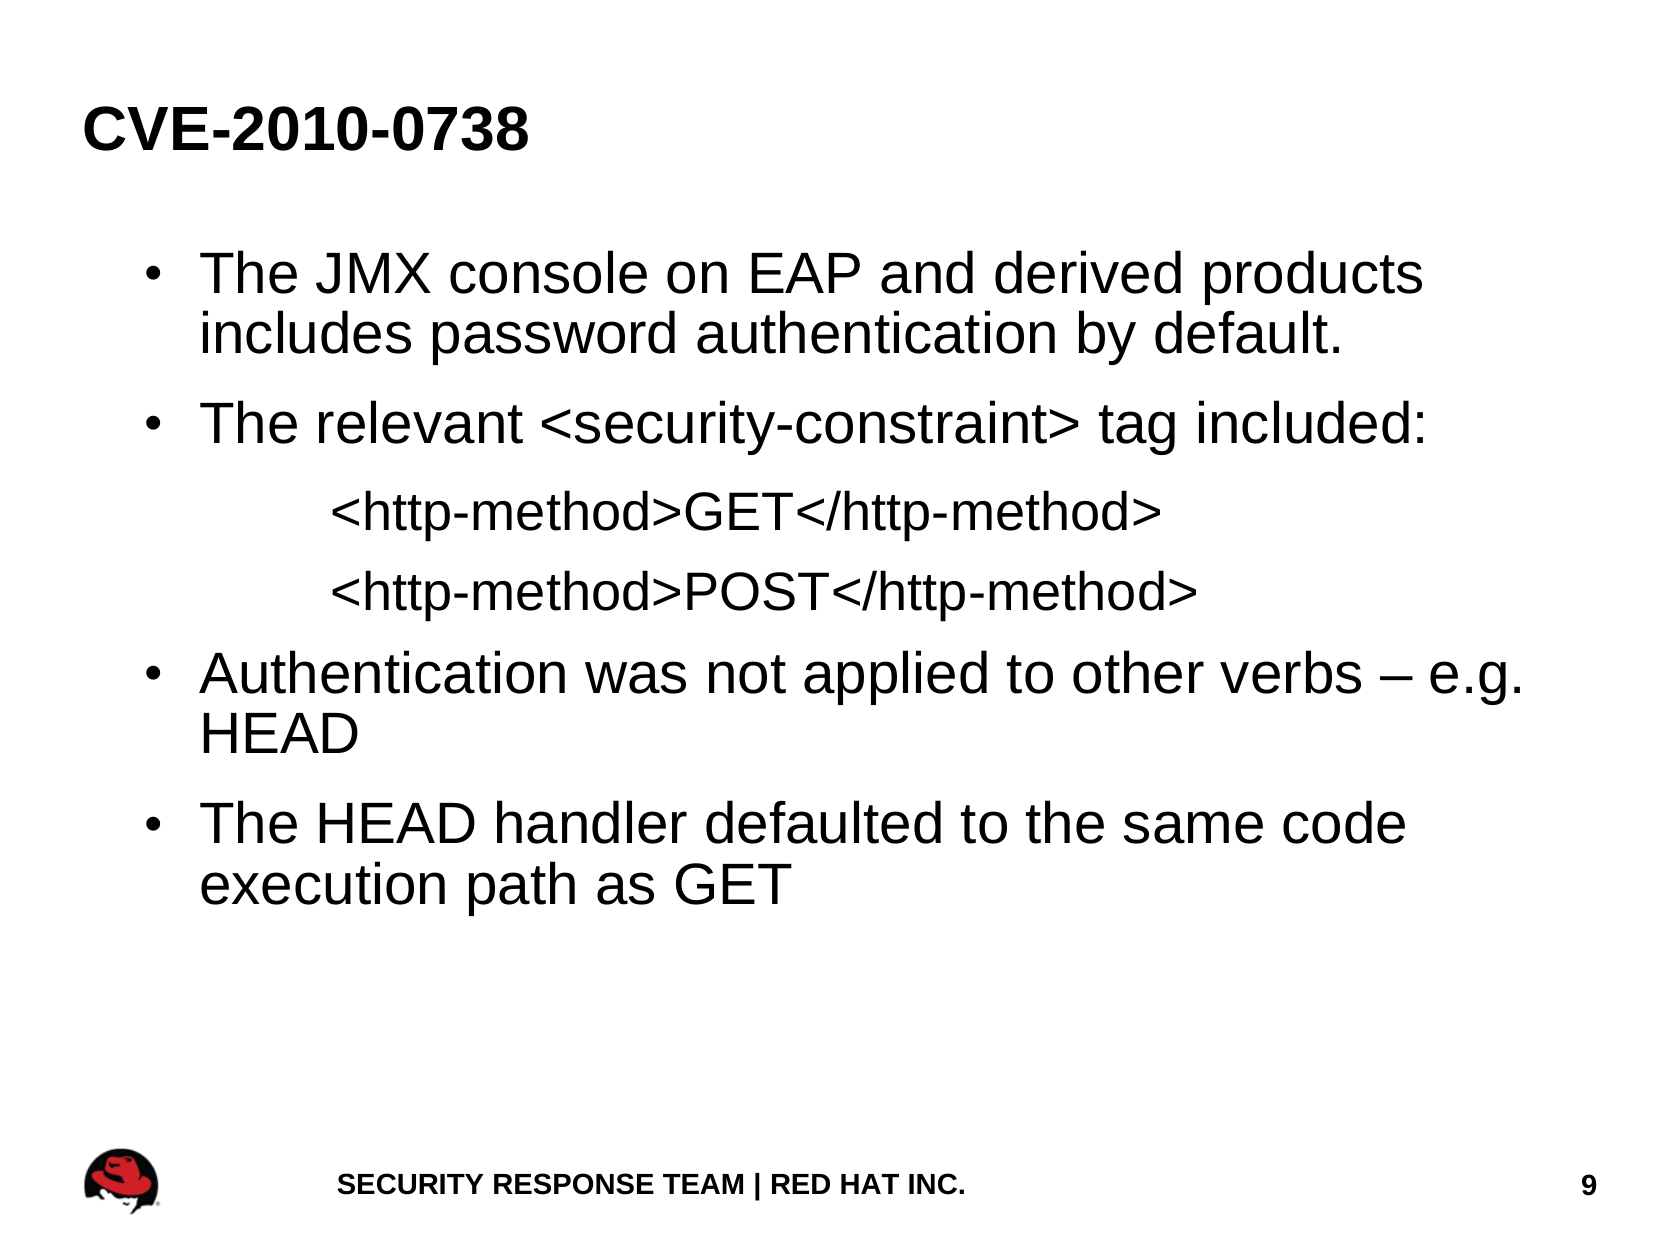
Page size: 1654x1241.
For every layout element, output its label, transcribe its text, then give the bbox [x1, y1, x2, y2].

list The JMX console on EAP and derived products includes password authentication by default. The relevant <security-constraint> tag included: <http-method>GET</http-method> <http-method>POST</http-method> Authentication was not applied to other verbs – e.g. HEAD The HEAD handler defaulted to the same code execution path as GET [86, 244, 1575, 1039]
title CVE-2010-0738 [82, 37, 1571, 225]
picture [83, 1146, 166, 1224]
